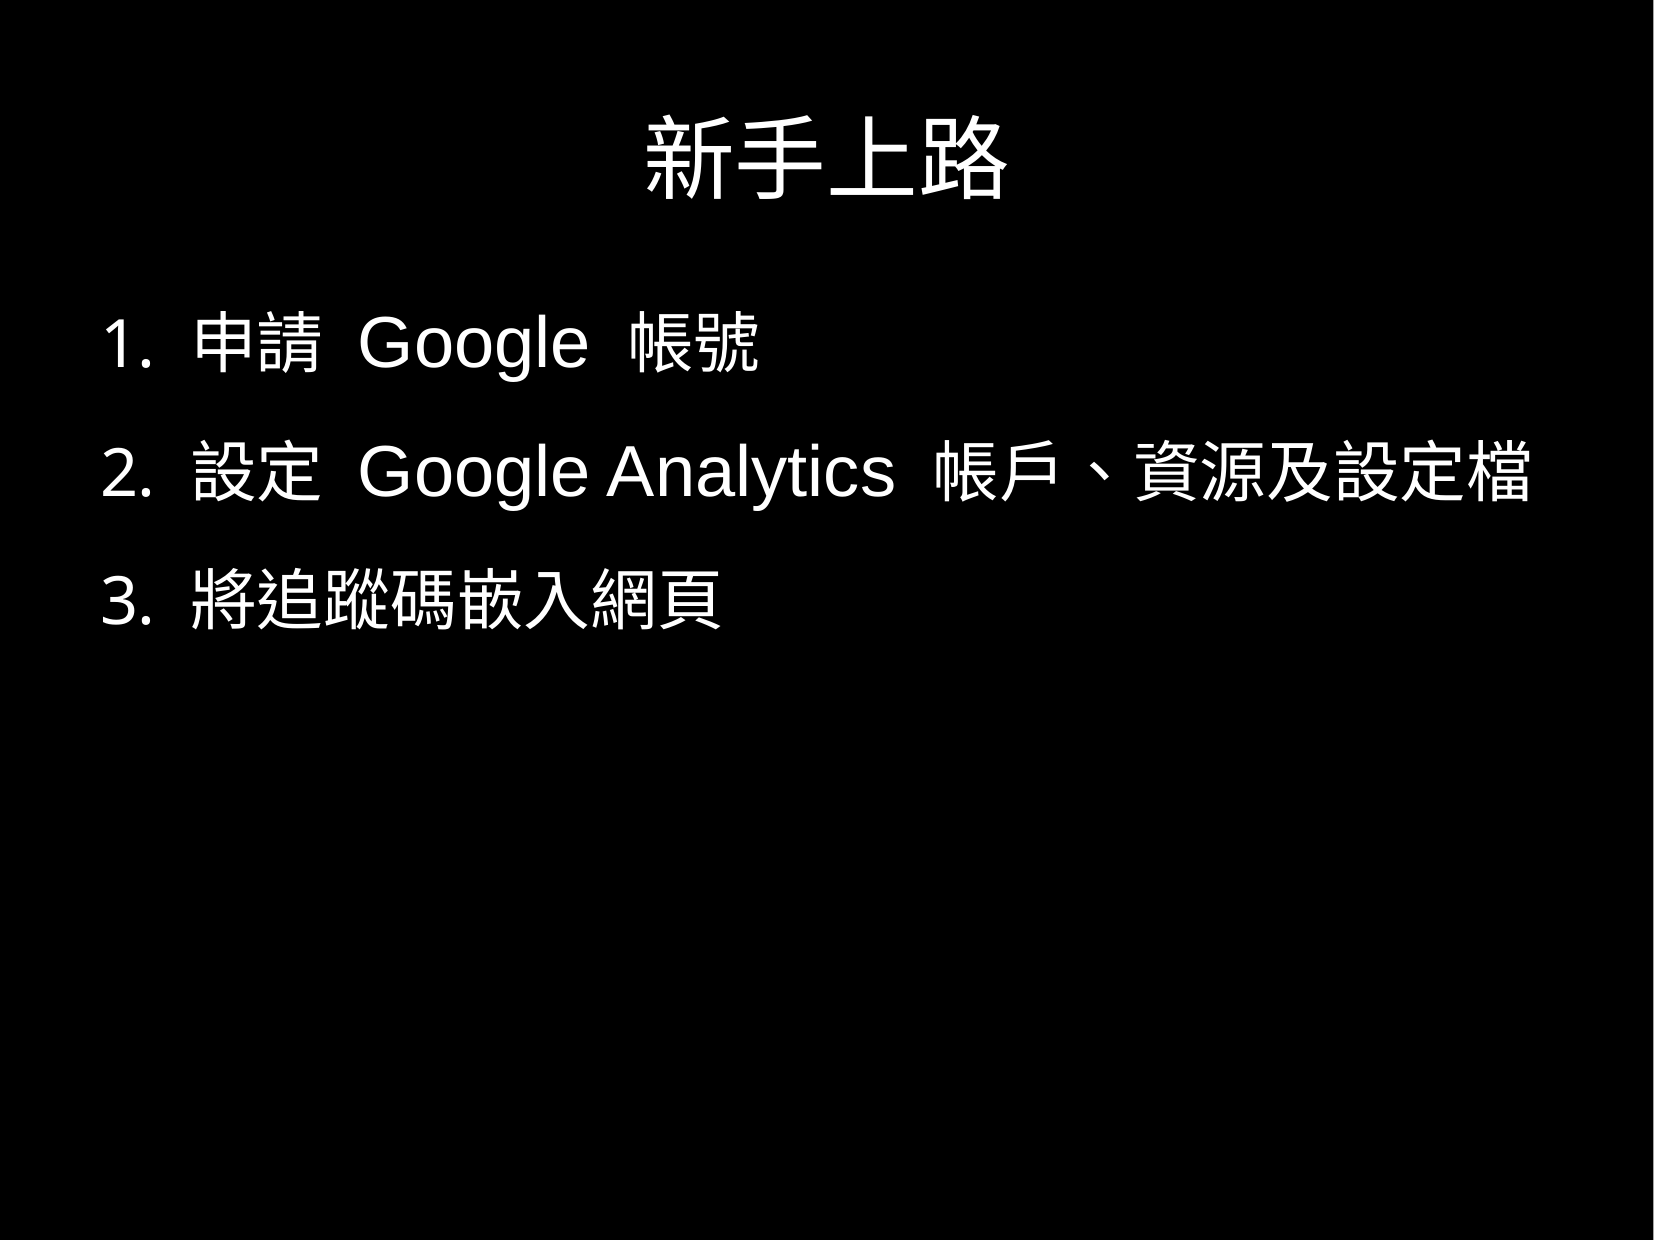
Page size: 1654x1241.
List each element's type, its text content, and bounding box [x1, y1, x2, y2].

list 申請 Google 帳號 設定 Google Analytics 帳戶、資源及設定檔 將追蹤碼嵌入網頁 [82, 290, 1571, 1010]
title 新手上路 [82, 49, 1571, 257]
